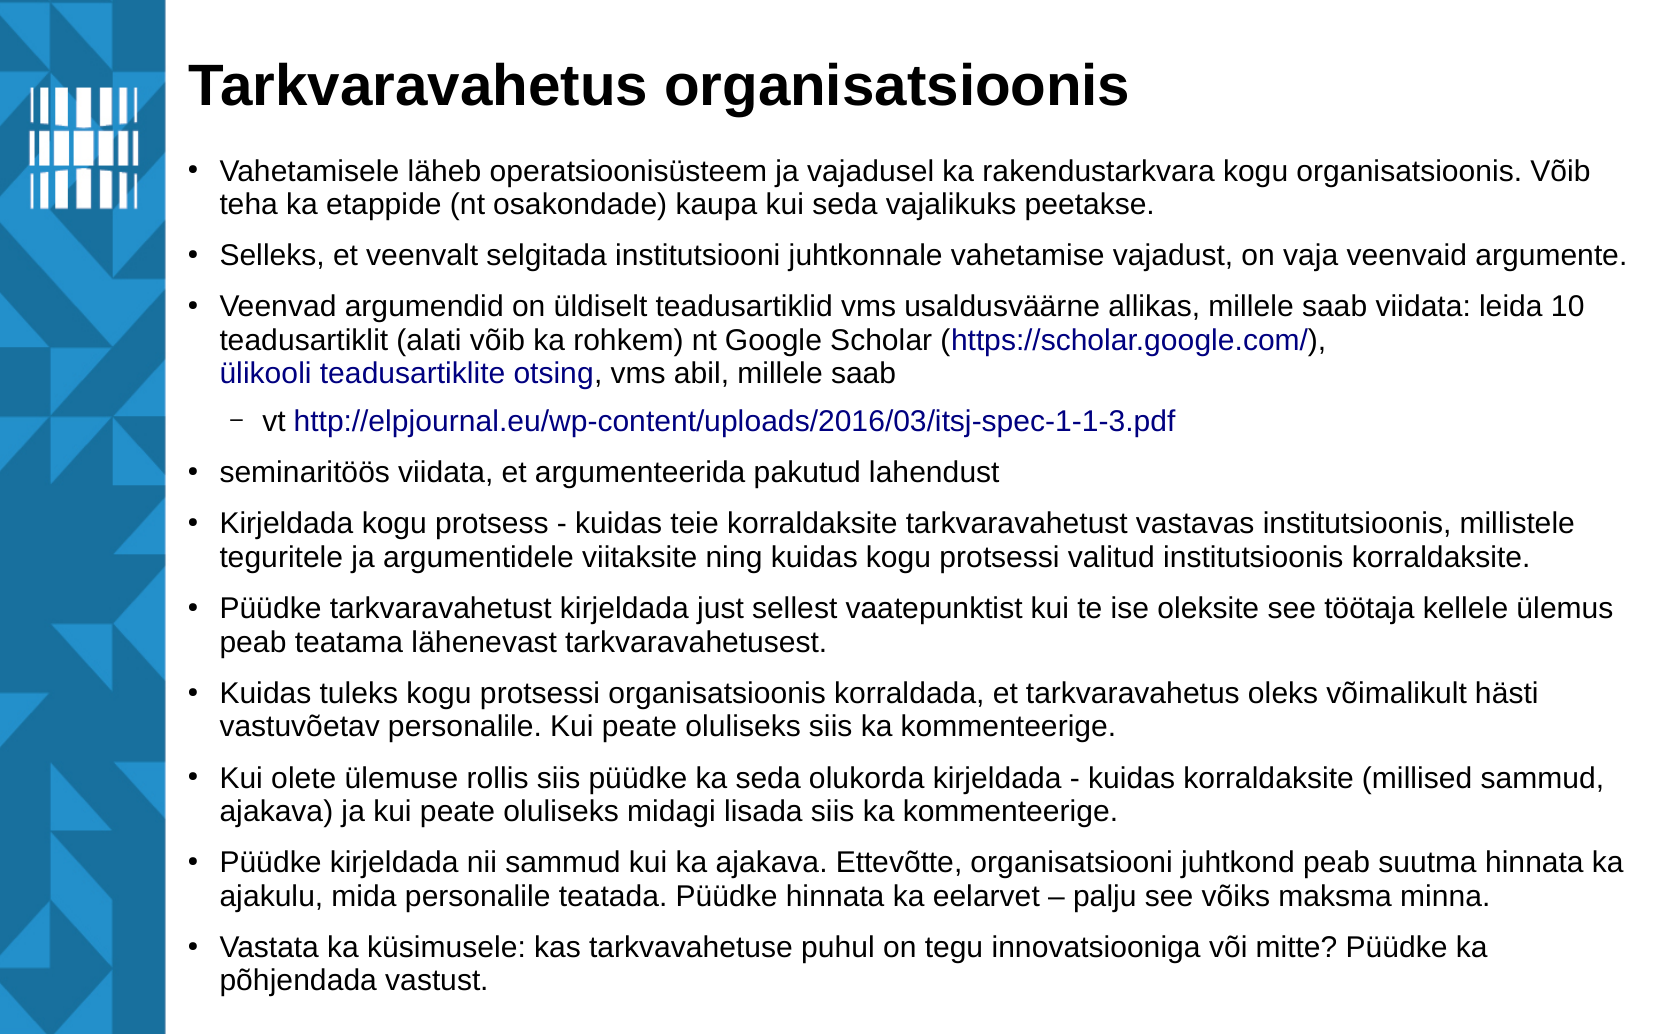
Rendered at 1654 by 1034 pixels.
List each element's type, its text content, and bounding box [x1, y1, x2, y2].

list Vahetamisele läheb operatsioonisüsteem ja vajadusel ka rakendustarkvara kogu organisatsioonis. Võib teha ka etappide (nt osakondade) kaupa kui seda vajalikuks peetakse. Selleks, et veenvalt selgitada institutsiooni juhtkonnale vahetamise vajadust, on vaja veenvaid argumente. Veenvad argumendid on üldiselt teadusartiklid vms usaldusväärne allikas, millele saab viidata: leida 10 teadusartiklit (alati võib ka rohkem) nt Google Scholar (https://scholar.google.com/), ülikooli teadusartiklite otsing, vms abil, millele saab vt http://elpjournal.eu/wp-content/uploads/2016/03/itsj-spec-1-1-3.pdf seminaritöös viidata, et argumenteerida pakutud lahendust Kirjeldada kogu protsess - kuidas teie korraldaksite tarkvaravahetust vastavas institutsioonis, millistele teguritele ja argumentidele viitaksite ning kuidas kogu protsessi valitud institutsioonis korraldaksite. Püüdke tarkvaravahetust kirjeldada just sellest vaatepunktist kui te ise oleksite see töötaja kellele ülemus peab teatama lähenevast tarkvaravahetusest. Kuidas tuleks kogu protsessi organisatsioonis korraldada, et tarkvaravahetus oleks võimalikult hästi vastuvõetav personalile. Kui peate oluliseks siis ka kommenteerige. Kui olete ülemuse rollis siis püüdke ka seda olukorda kirjeldada - kuidas korraldaksite (millised sammud, ajakava) ja kui peate oluliseks midagi lisada siis ka kommenteerige. Püüdke kirjeldada nii sammud kui ka ajakava. Ettevõtte, organisatsiooni juhtkond peab suutma hinnata ka ajakulu, mida personalile teatada. Püüdke hinnata ka eelarvet – palju see võiks maksma minna. Vastata ka küsimusele: kas tarkvavahetuse puhul on tegu innovatsiooniga või mitte? Püüdke ka põhjendada vastust. [177, 153, 1630, 1034]
title Tarkvaravahetus organisatsioonis [188, 41, 1630, 130]
